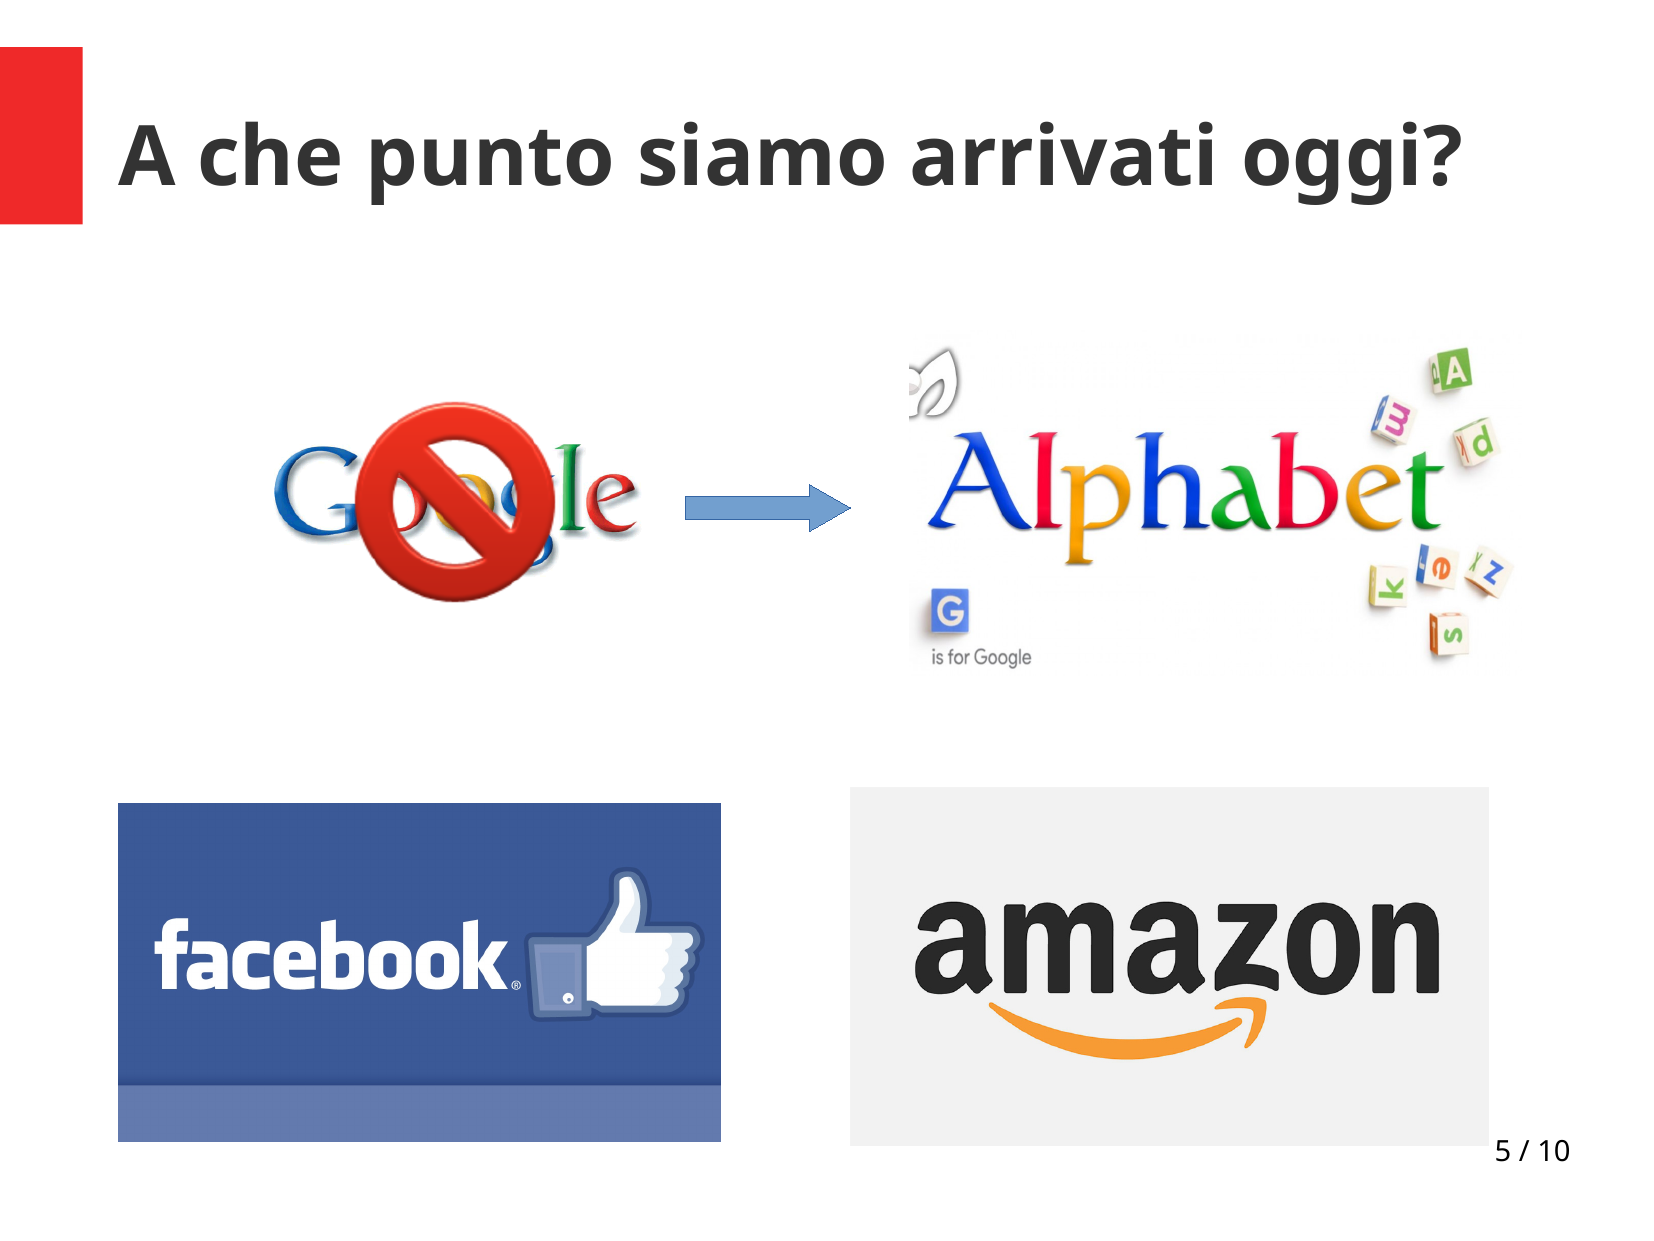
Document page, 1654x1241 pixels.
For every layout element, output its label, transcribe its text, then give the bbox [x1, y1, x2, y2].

title A che punto siamo arrivati oggi? [118, 49, 1571, 257]
text_box [685, 484, 851, 532]
picture [118, 803, 721, 1142]
picture [909, 330, 1522, 676]
picture [224, 334, 686, 662]
picture [850, 787, 1489, 1146]
